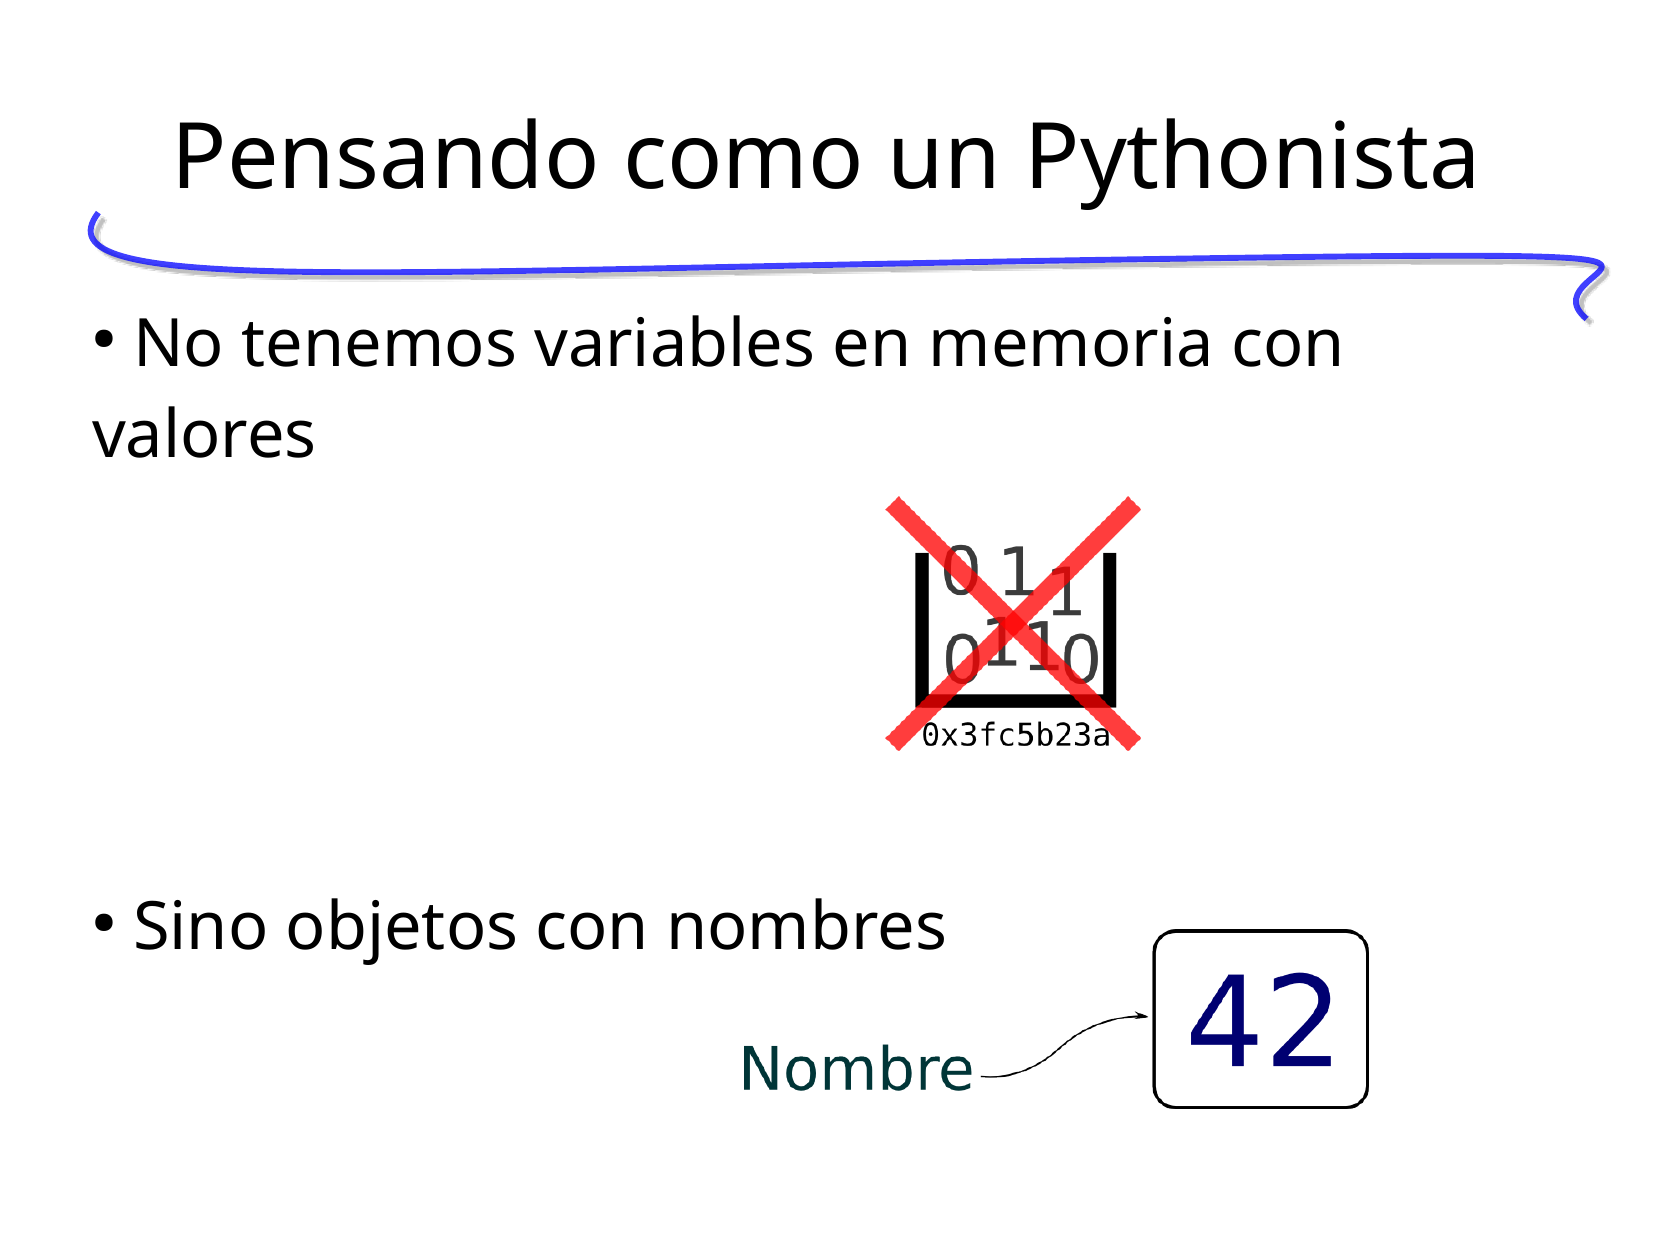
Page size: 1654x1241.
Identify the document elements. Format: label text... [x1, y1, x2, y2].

picture [744, 929, 1369, 1109]
picture [885, 496, 1141, 751]
subtitle No tenemos variables en memoria con valores Sino objetos con nombres [92, 349, 1548, 916]
title Pensando como un Pythonista [82, 49, 1571, 257]
